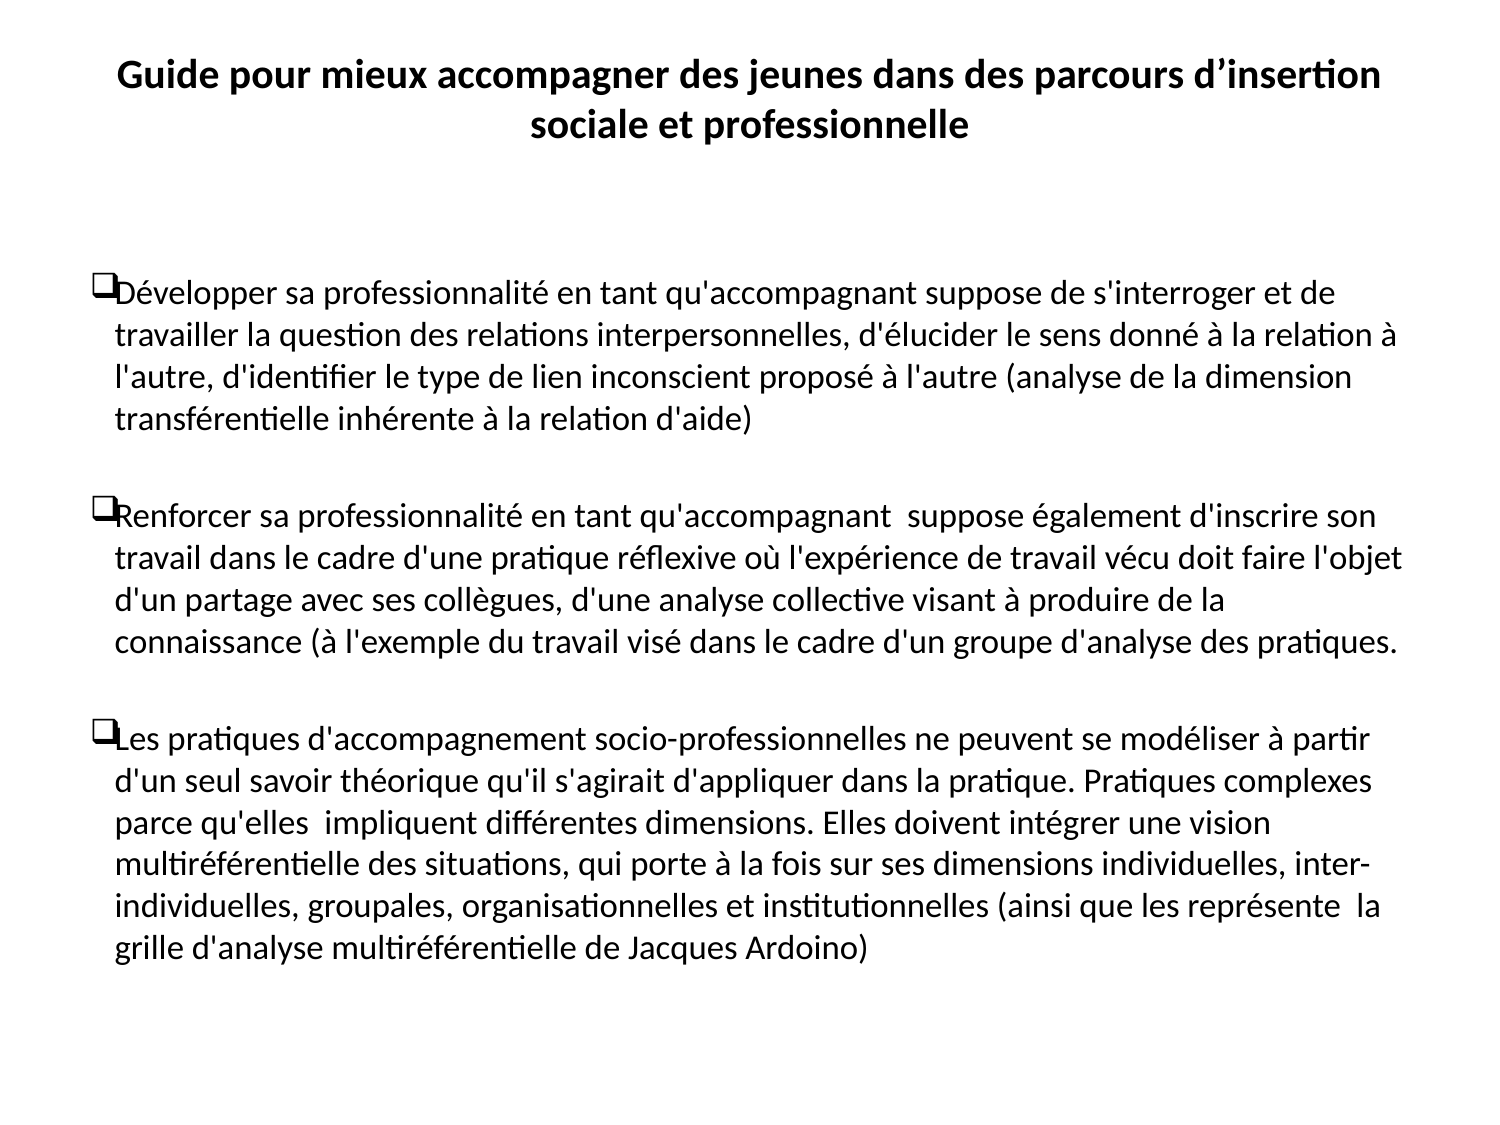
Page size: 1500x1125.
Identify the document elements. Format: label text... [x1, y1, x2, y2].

title Guide pour mieux accompagner des jeunes dans des parcours d’insertion sociale et professionnelle [75, 45, 1425, 149]
list Développer sa professionnalité en tant qu'accompagnant suppose de s'interroger et de travailler la question des relations interpersonnelles, d'élucider le sens donné à la relation à l'autre, d'identifier le type de lien inconscient proposé à l'autre (analyse de la dimension transférentielle inhérente à la relation d'aide) Renforcer sa professionnalité en tant qu'accompagnant suppose également d'inscrire son travail dans le cadre d'une pratique réflexive où l'expérience de travail vécu doit faire l'objet d'un partage avec ses collègues, d'une analyse collective visant à produire de la connaissance (à l'exemple du travail visé dans le cadre d'un groupe d'analyse des pratiques. Les pratiques d'accompagnement socio-professionnelles ne peuvent se modéliser à partir d'un seul savoir théorique qu'il s'agirait d'appliquer dans la pratique. Pratiques complexes parce qu'elles impliquent différentes dimensions. Elles doivent intégrer une vision multiréférentielle des situations, qui porte à la fois sur ses dimensions individuelles, inter-individuelles, groupales, organisationnelles et institutionnelles (ainsi que les représente la grille d'analyse multiréférentielle de Jacques Ardoino) [75, 262, 1425, 1005]
